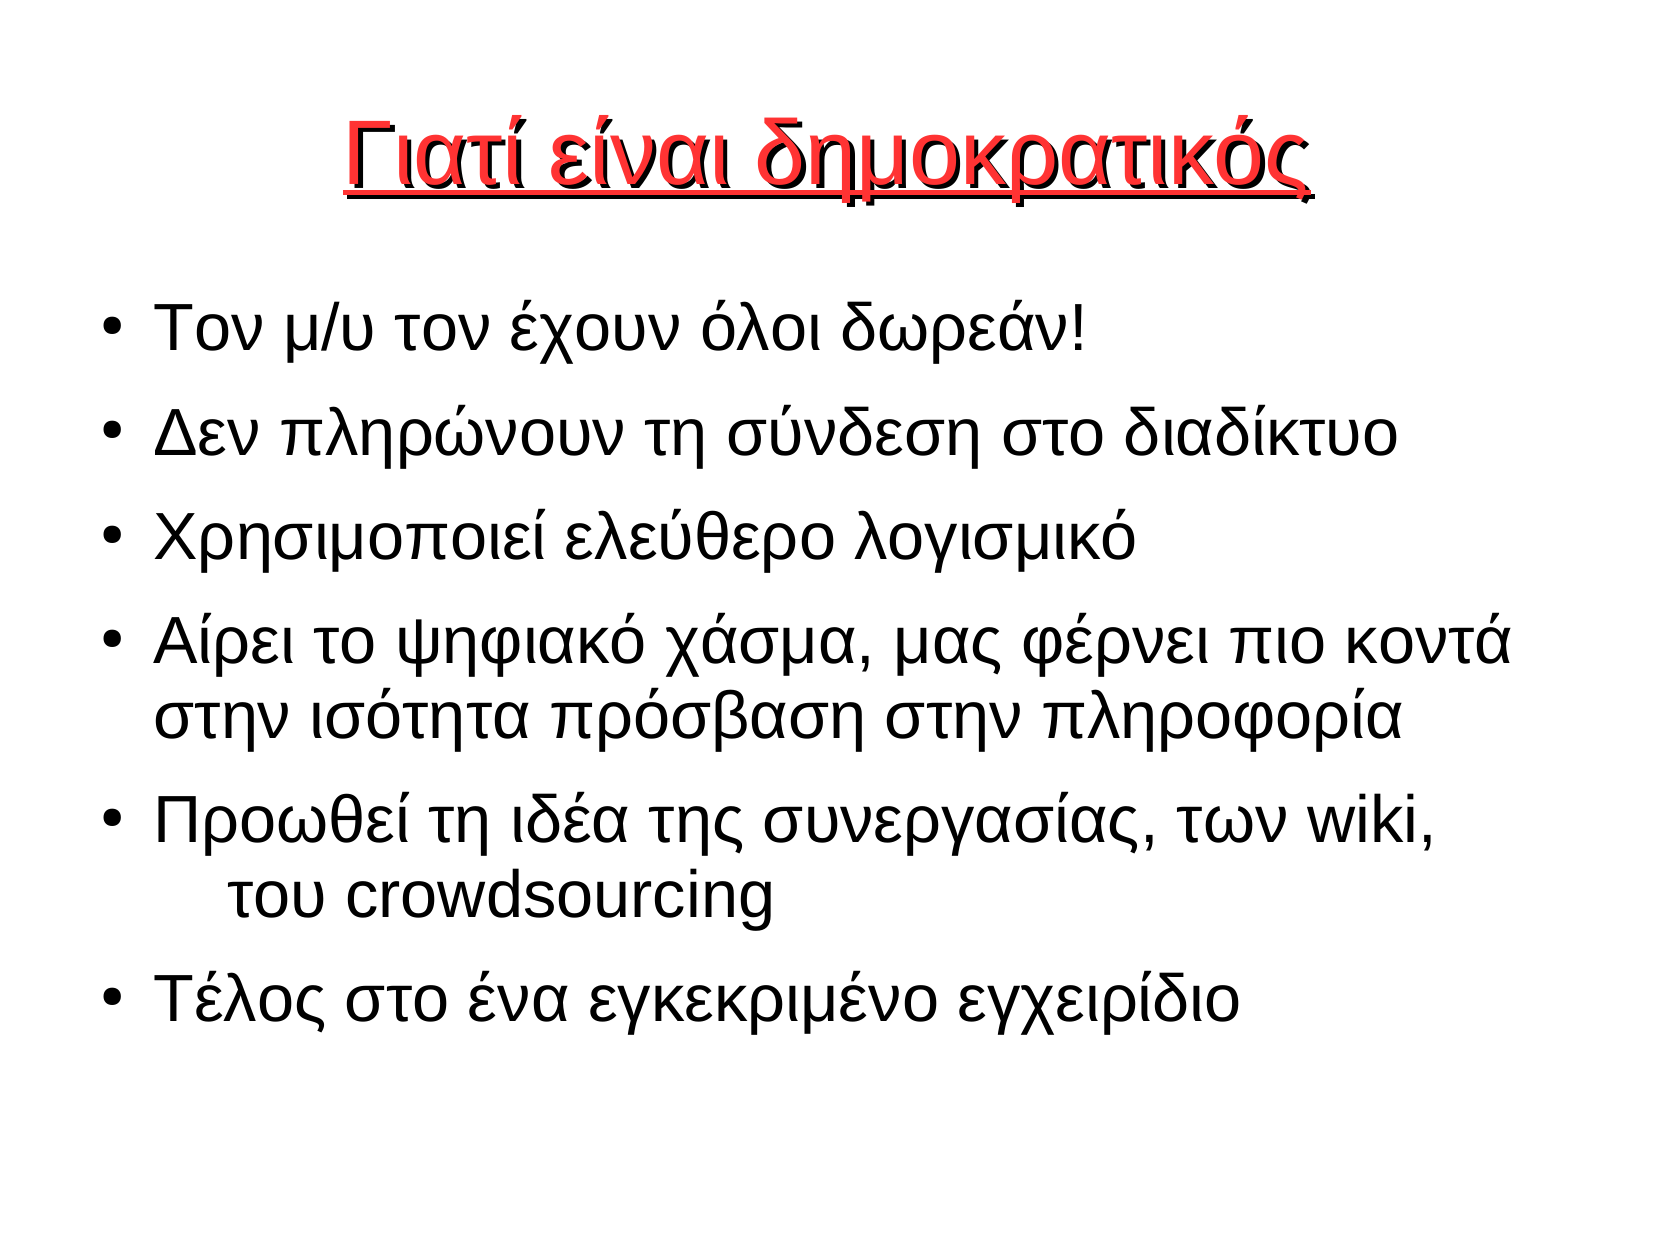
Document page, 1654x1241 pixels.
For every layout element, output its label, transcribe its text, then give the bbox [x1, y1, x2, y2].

list Τον μ/υ τον έχουν όλοι δωρεάν! Δεν πληρώνουν τη σύνδεση στο διαδίκτυο Χρησιμοποιεί ελεύθερο λογισμικό Αίρει το ψηφιακό χάσμα, μας φέρνει πιο κοντά στην ισότητα πρόσβαση στην πληροφορία Προωθεί τη ιδέα της συνεργασίας, των wiki, του crowdsourcing Τέλος στο ένα εγκεκριμένο εγχειρίδιο [82, 290, 1571, 1109]
title Γιατί είναι δημοκρατικός [82, 49, 1571, 257]
